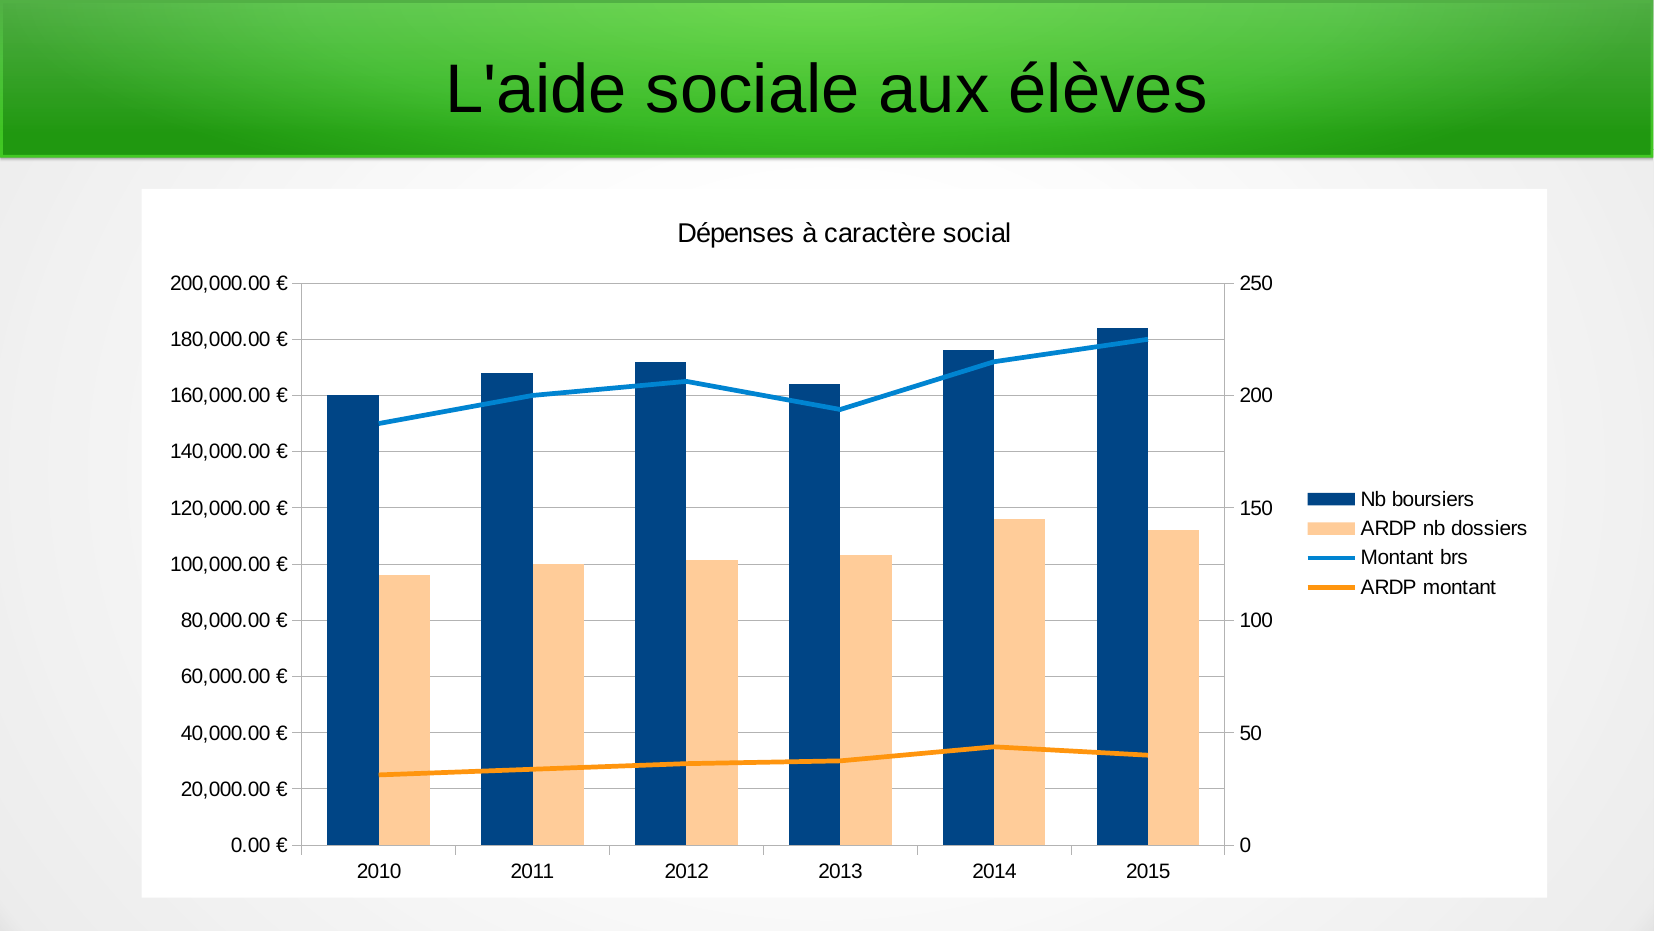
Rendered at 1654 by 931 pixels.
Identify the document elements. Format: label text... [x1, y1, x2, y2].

chart [141, 188, 1548, 898]
title L'aide sociale aux élèves [82, 35, 1571, 142]
